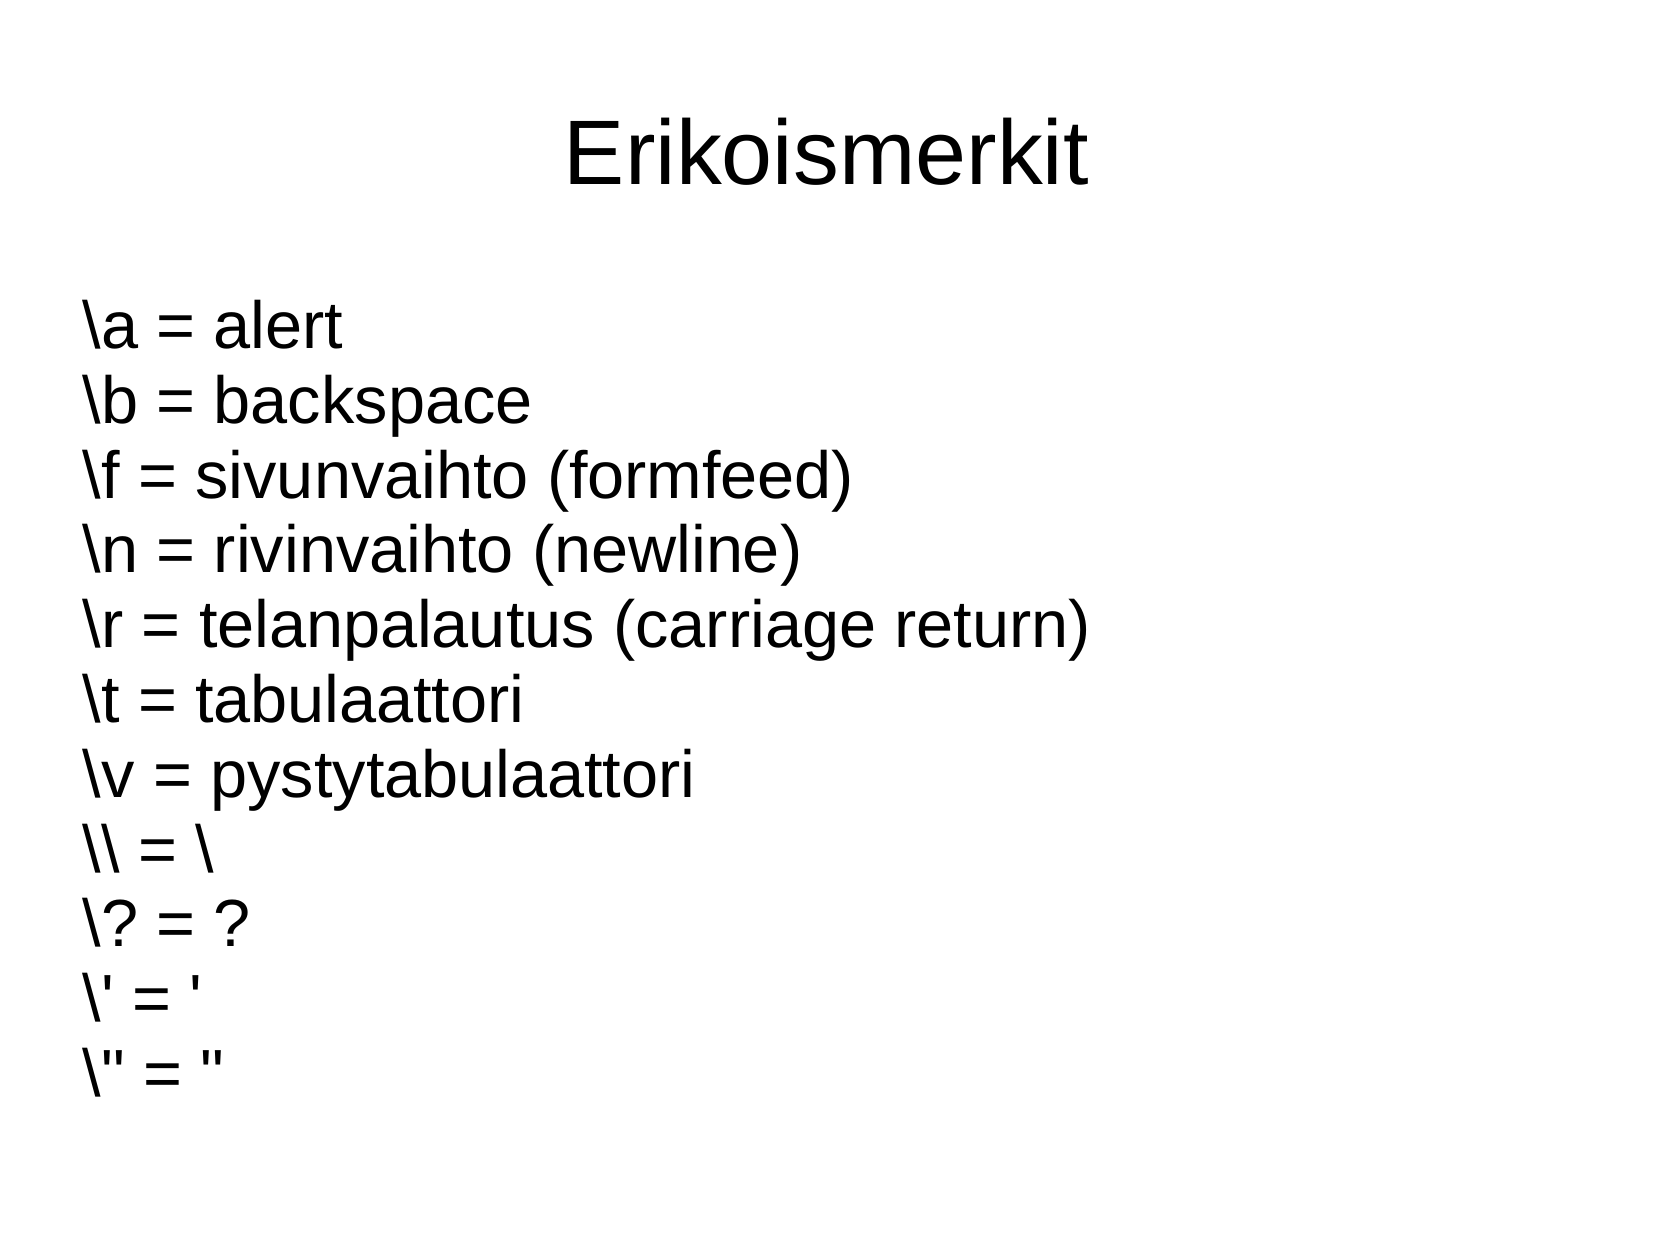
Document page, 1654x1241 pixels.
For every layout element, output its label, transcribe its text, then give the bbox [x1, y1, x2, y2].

subtitle \a = alert \b = backspace \f = sivunvaihto (formfeed) \n = rivinvaihto (newline) \r = telanpalautus (carriage return) \t = tabulaattori \v = pystytabulaattori \\ = \ \? = ? \' = ' \" = " [82, 288, 1571, 1111]
title Erikoismerkit [82, 56, 1571, 250]
